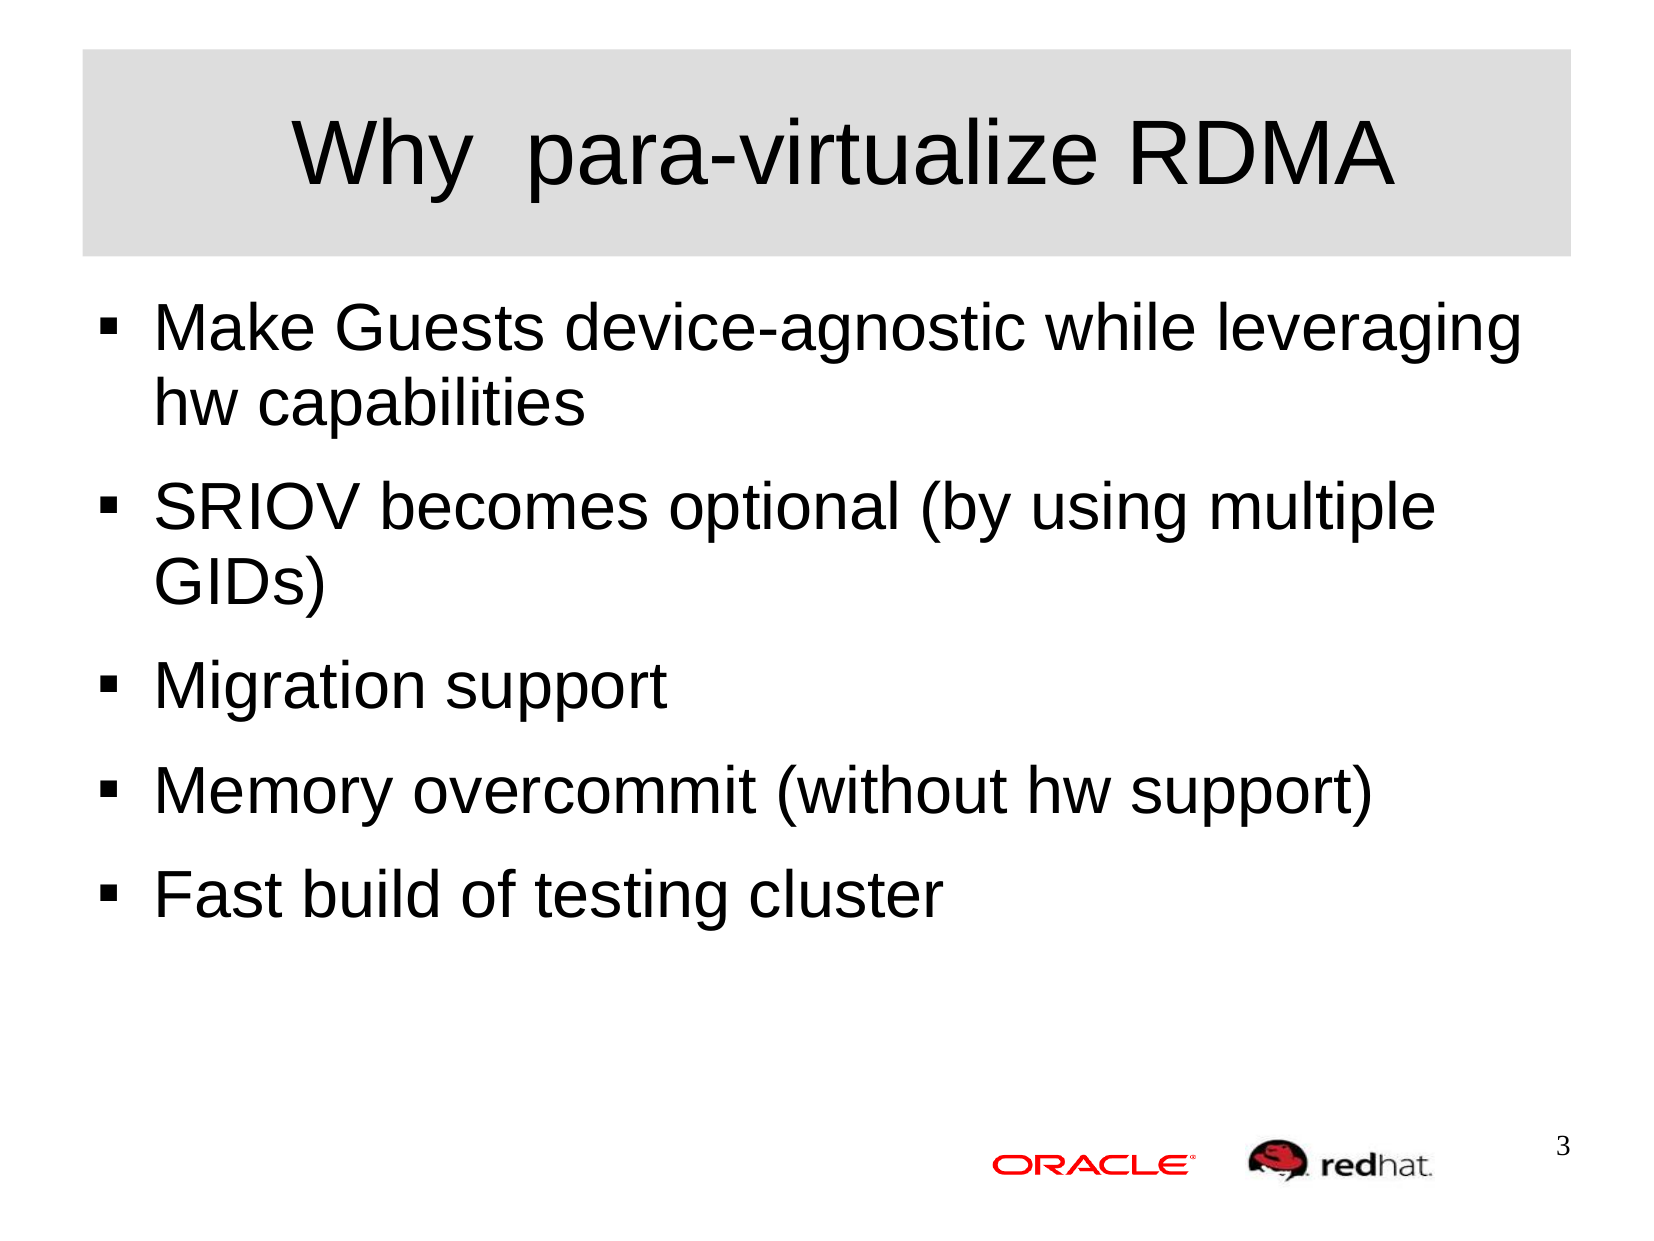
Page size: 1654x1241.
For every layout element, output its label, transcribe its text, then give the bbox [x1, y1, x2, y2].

picture [1245, 1090, 1435, 1241]
picture [975, 1117, 1213, 1212]
title Why para-virtualize RDMA [82, 49, 1571, 257]
list Make Guests device-agnostic while leveraging hw capabilities SRIOV becomes optional (by using multiple GIDs) Migration support Memory overcommit (without hw support) Fast build of testing cluster [82, 290, 1571, 1010]
